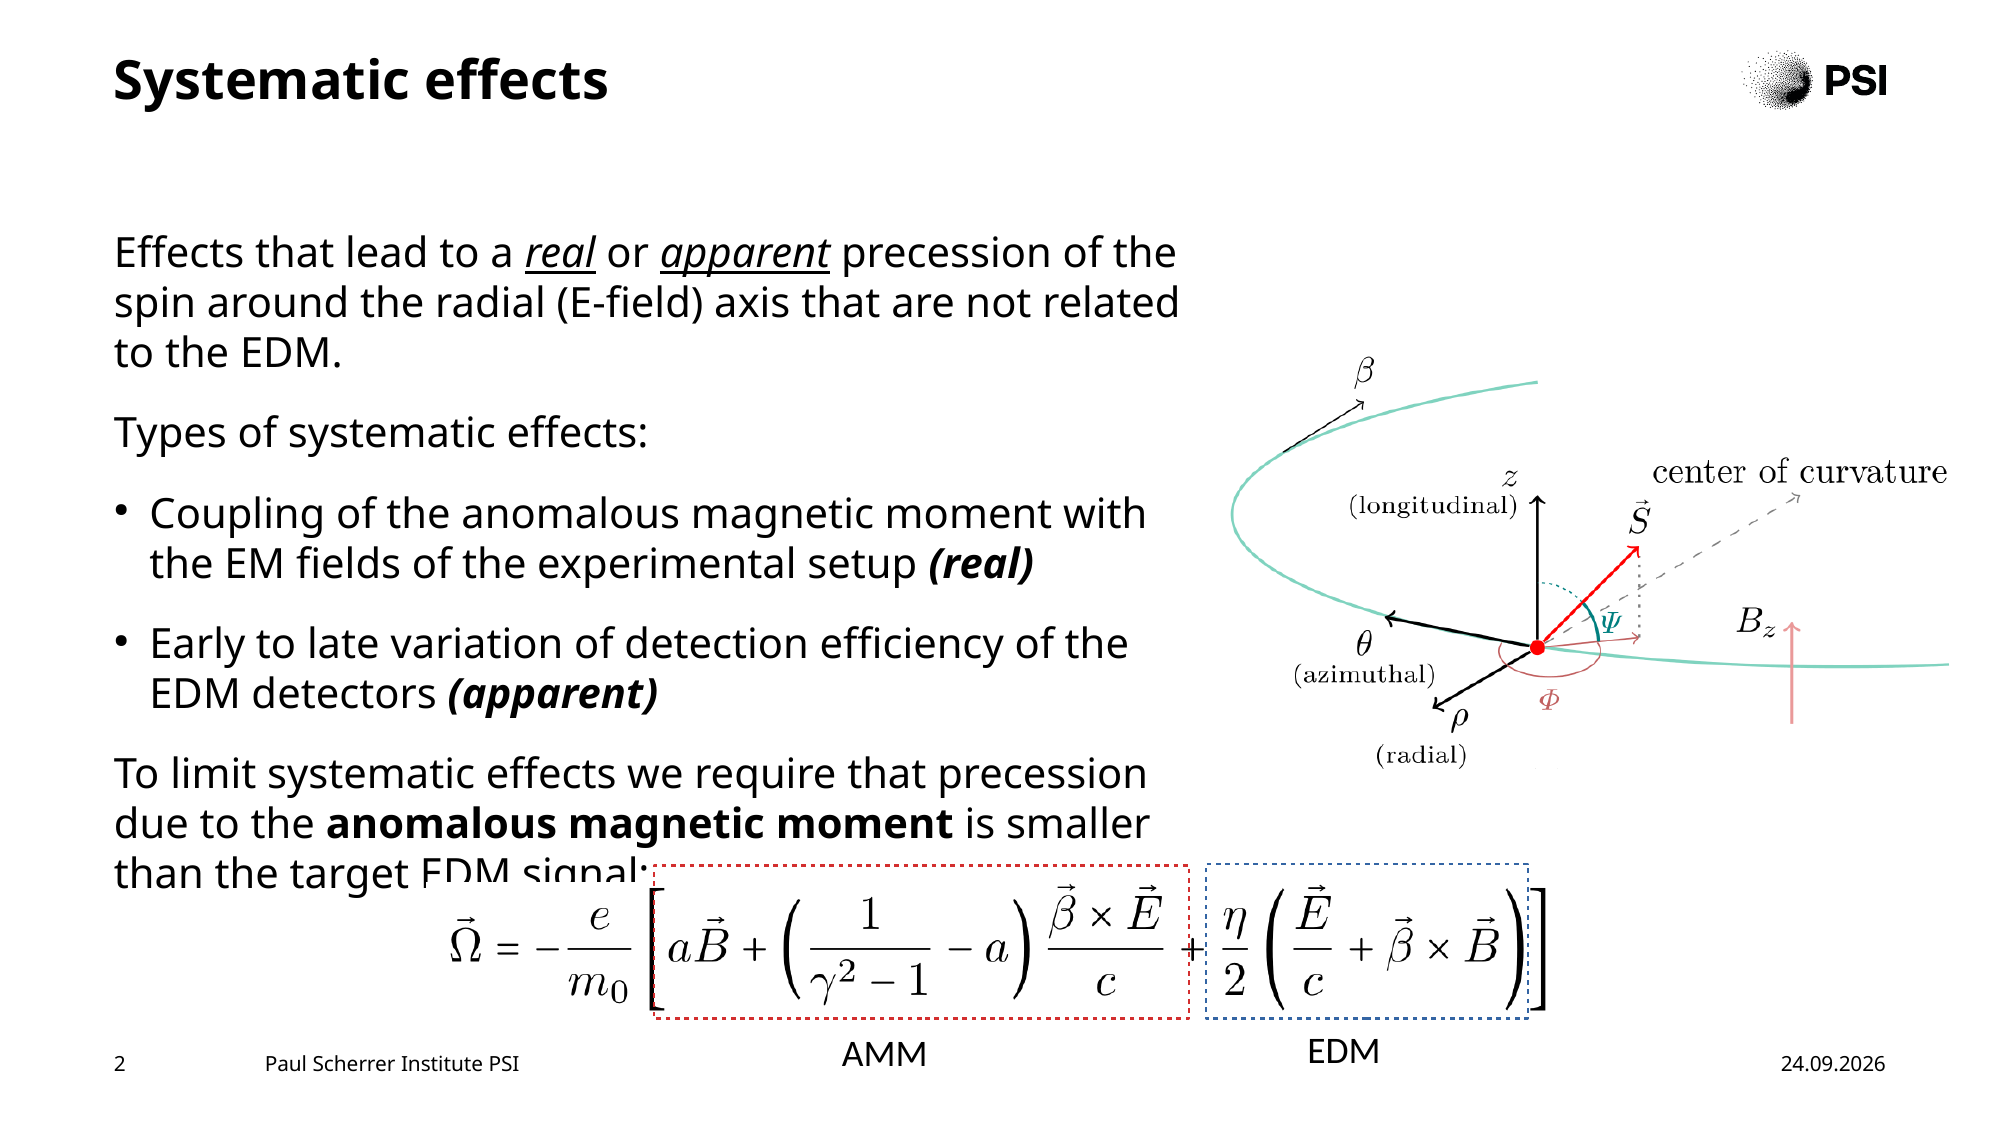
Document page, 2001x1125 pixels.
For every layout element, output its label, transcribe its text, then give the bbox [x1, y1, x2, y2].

list Effects that lead to a real or apparent precession of the spin around the radial (E-field) axis that are not related to the EDM. Types of systematic effects: Coupling of the anomalous magnetic moment with the EM fields of the experimental setup (real) Early to late variation of detection efficiency of the EDM detectors (apparent) To limit systematic effects we require that precession due to the anomalous magnetic moment is smaller than the target EDM signal: [114, 225, 1215, 988]
title Systematic effects [114, 45, 1585, 179]
picture [426, 882, 1574, 1019]
text_box EDM [1292, 1018, 1507, 1092]
text_box AMM [827, 1021, 1031, 1095]
picture [1202, 322, 1962, 769]
